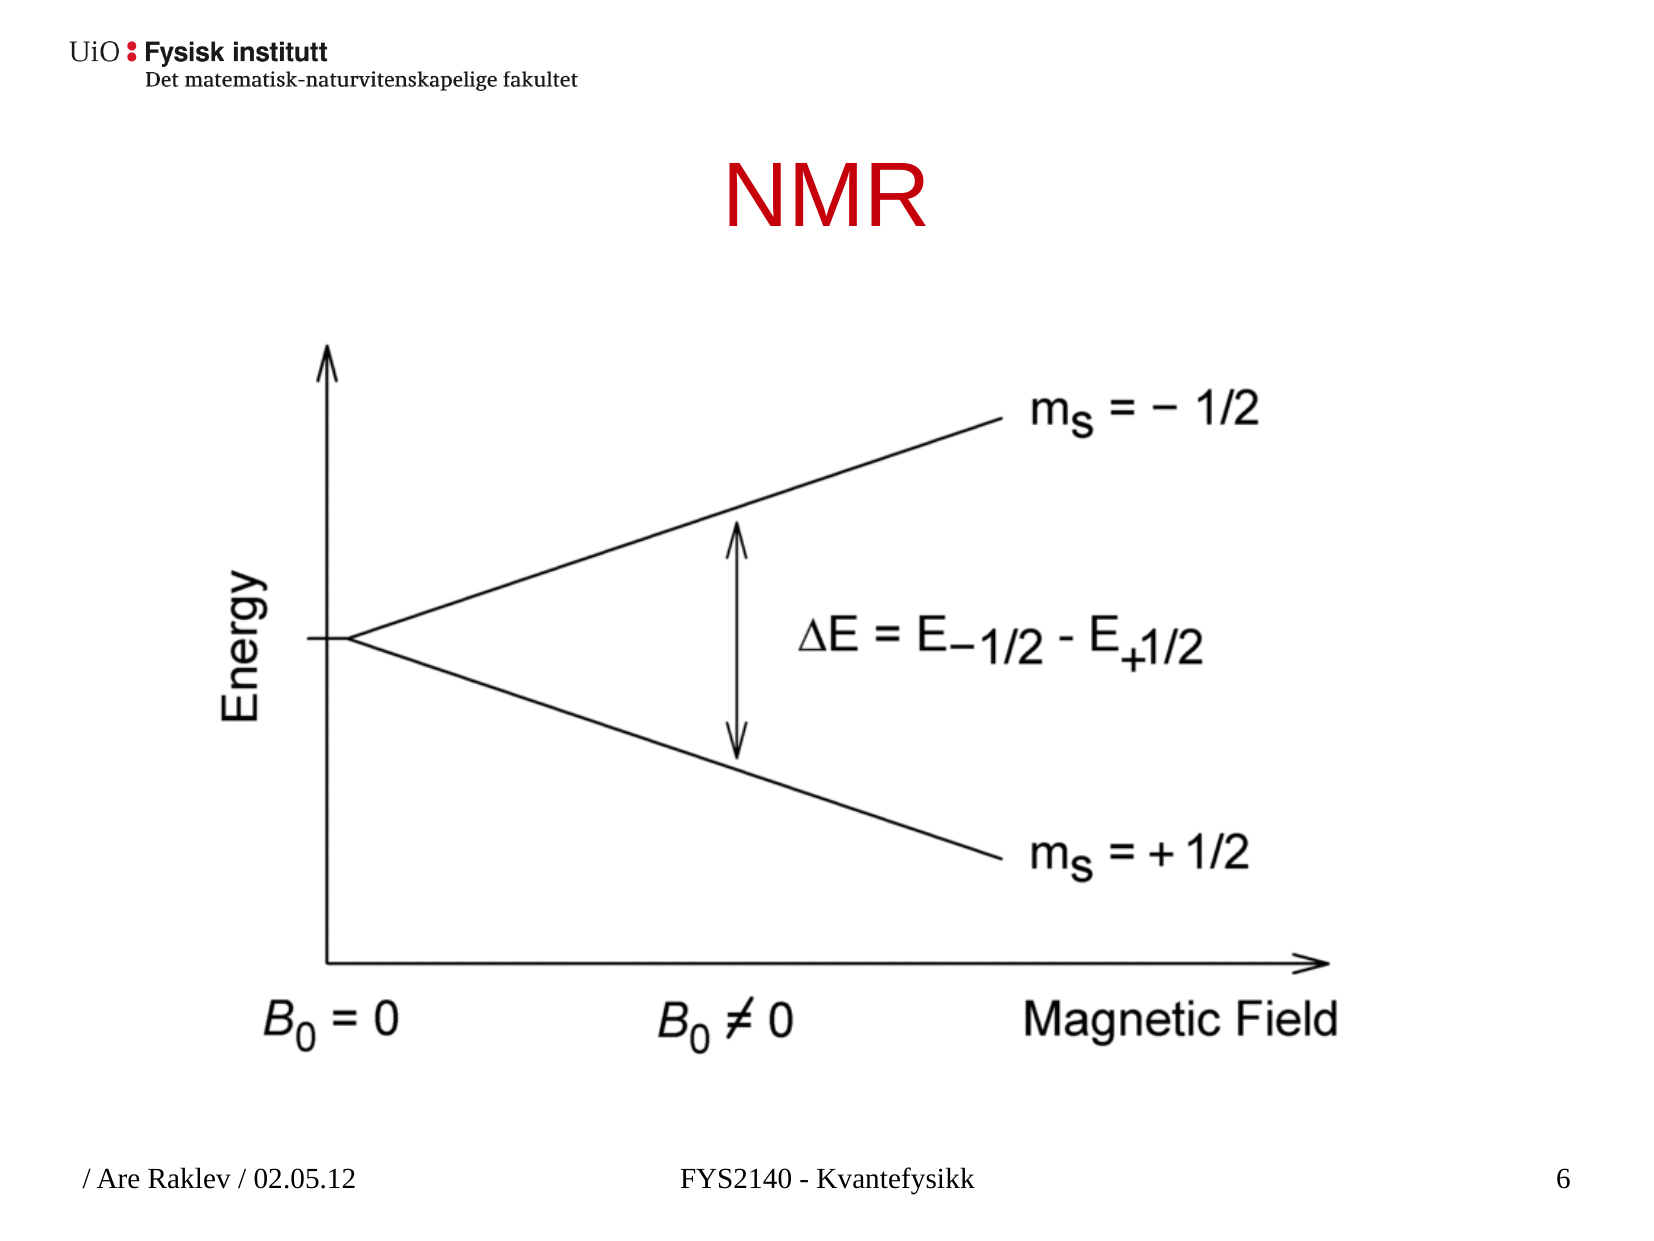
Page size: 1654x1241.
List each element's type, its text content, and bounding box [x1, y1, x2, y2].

picture [193, 313, 1356, 1071]
title NMR [82, 90, 1571, 298]
picture [68, 37, 581, 93]
